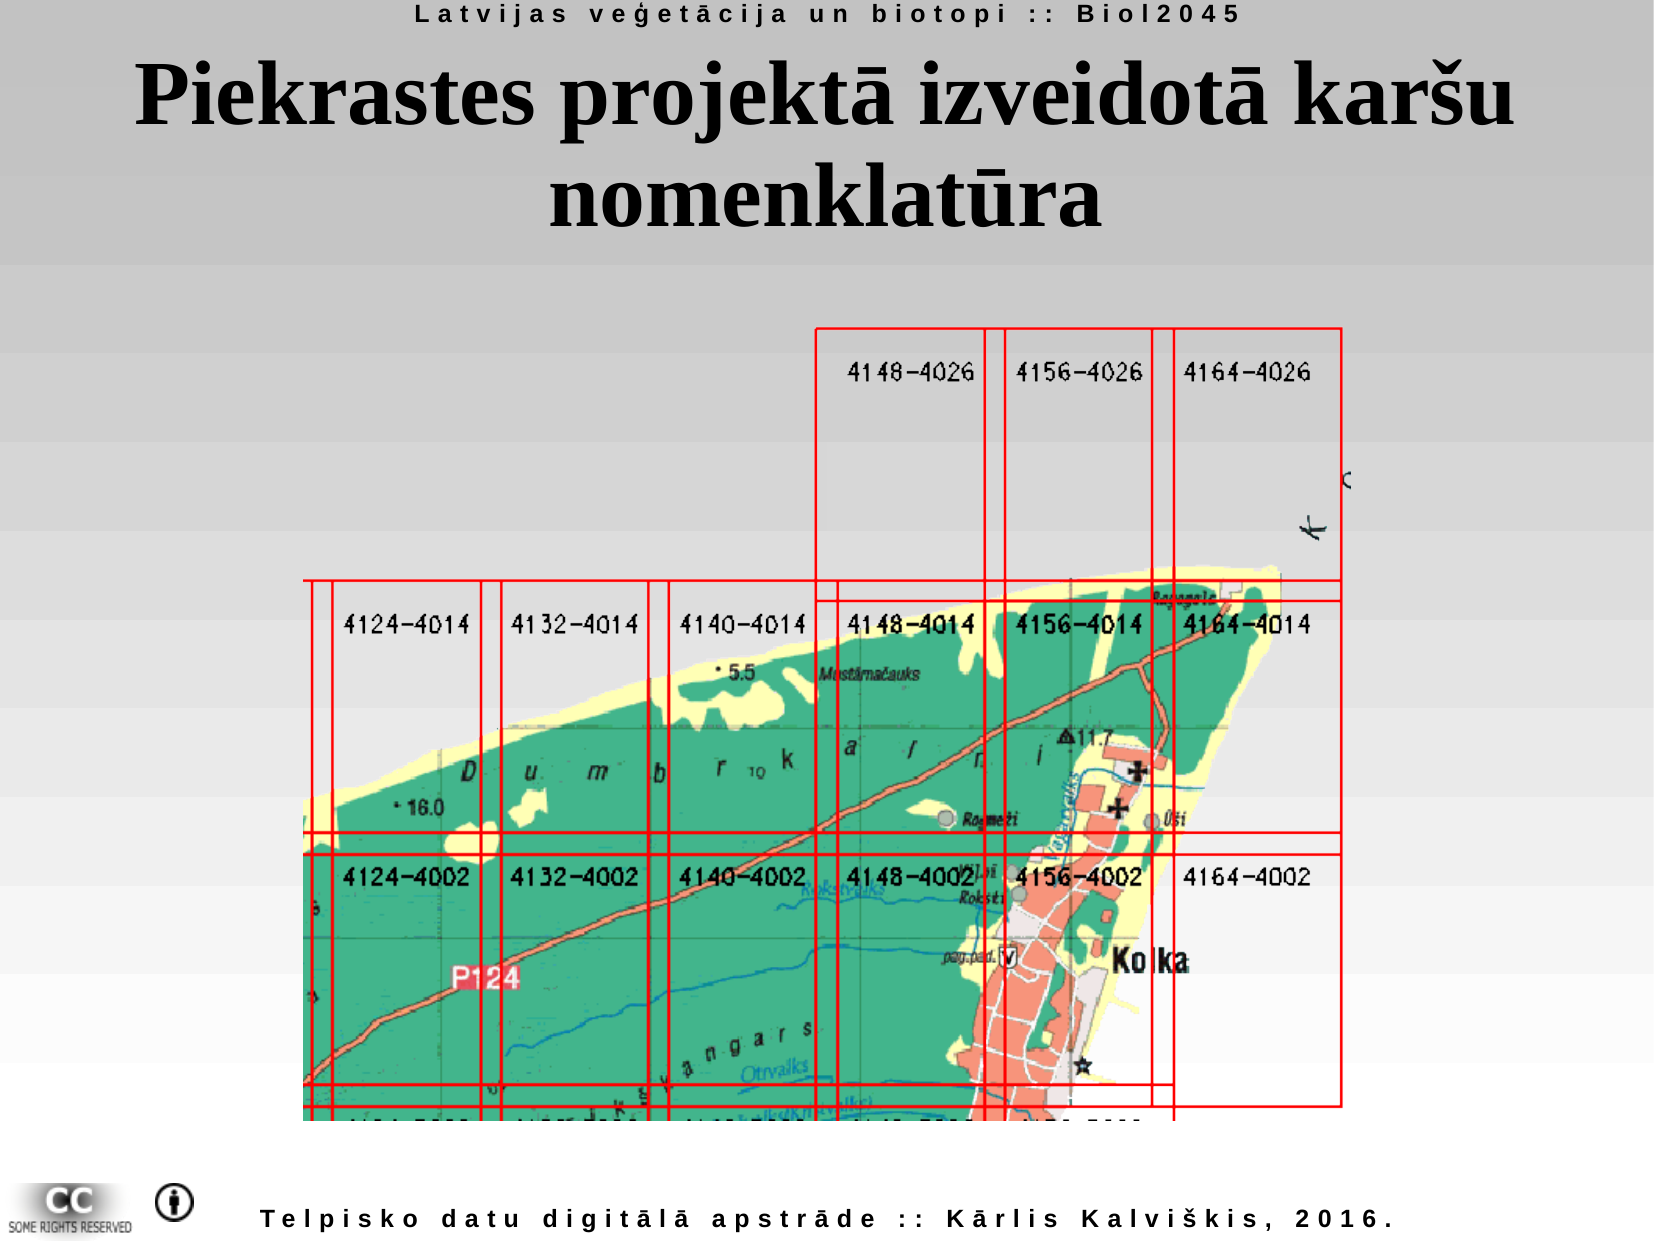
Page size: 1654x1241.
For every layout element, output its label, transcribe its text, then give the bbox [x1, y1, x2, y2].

title Piekrastes projektā izveidotā karšu nomenklatūra [0, 1, 1654, 287]
picture [0, 287, 1654, 1241]
